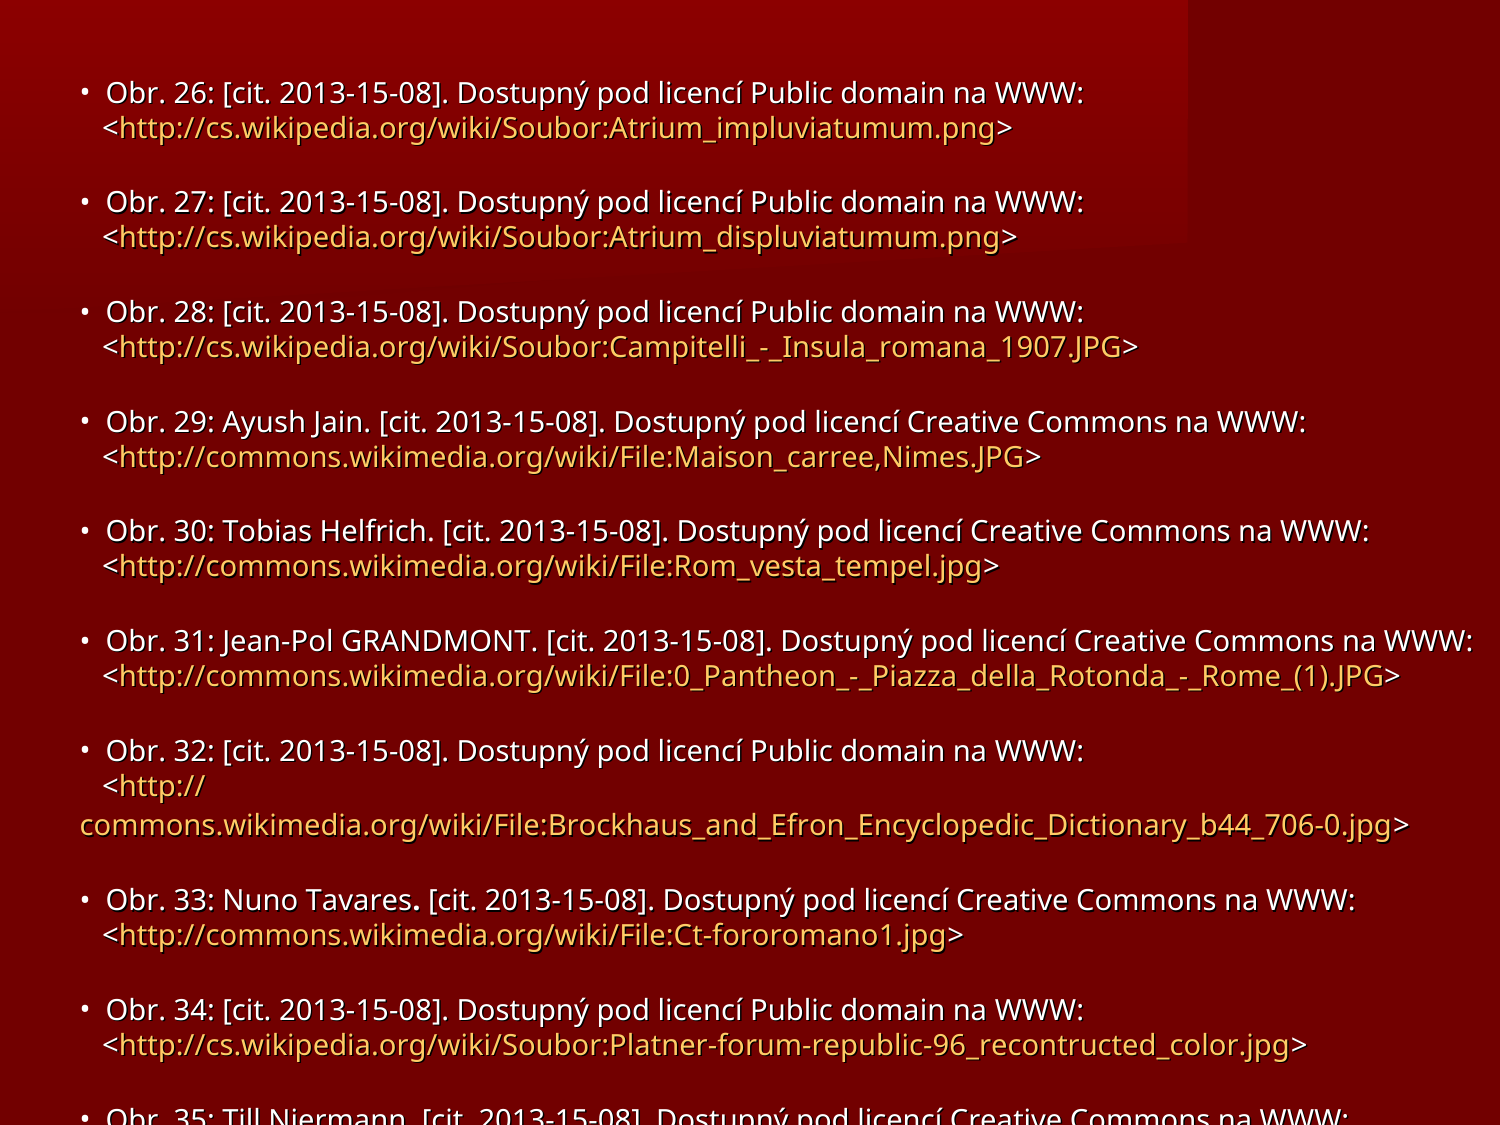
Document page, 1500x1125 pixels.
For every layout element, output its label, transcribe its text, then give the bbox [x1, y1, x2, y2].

text_box Obr. 26: [cit. 2013-15-08]. Dostupný pod licencí Public domain na WWW: <http://cs.wikipedia.org/wiki/Soubor:Atrium_impluviatumum.png> Obr. 27: [cit. 2013-15-08]. Dostupný pod licencí Public domain na WWW: <http://cs.wikipedia.org/wiki/Soubor:Atrium_displuviatumum.png> Obr. 28: [cit. 2013-15-08]. Dostupný pod licencí Public domain na WWW: <http://cs.wikipedia.org/wiki/Soubor:Campitelli_-_Insula_romana_1907.JPG> Obr. 29: Ayush Jain. [cit. 2013-15-08]. Dostupný pod licencí Creative Commons na WWW: <http://commons.wikimedia.org/wiki/File:Maison_carree,Nimes.JPG> Obr. 30: Tobias Helfrich. [cit. 2013-15-08]. Dostupný pod licencí Creative Commons na WWW: <http://commons.wikimedia.org/wiki/File:Rom_vesta_tempel.jpg> Obr. 31: Jean-Pol GRANDMONT. [cit. 2013-15-08]. Dostupný pod licencí Creative Commons na WWW: <http://commons.wikimedia.org/wiki/File:0_Pantheon_-_Piazza_della_Rotonda_-_Rome_(1).JPG> Obr. 32: [cit. 2013-15-08]. Dostupný pod licencí Public domain na WWW: <http://commons.wikimedia.org/wiki/File:Brockhaus_and_Efron_Encyclopedic_Dictionary_b44_706-0.jpg> Obr. 33: Nuno Tavares. [cit. 2013-15-08]. Dostupný pod licencí Creative Commons na WWW: <http://commons.wikimedia.org/wiki/File:Ct-fororomano1.jpg> Obr. 34: [cit. 2013-15-08]. Dostupný pod licencí Public domain na WWW: <http://cs.wikipedia.org/wiki/Soubor:Platner-forum-republic-96_recontructed_color.jpg> Obr. 35: Till Niermann. [cit. 2013-15-08]. Dostupný pod licencí Creative Commons na WWW: <http://cs.wikipedia.org/wiki/Soubor:Statue-Augustus.jpg> [64, 66, 1500, 1125]
